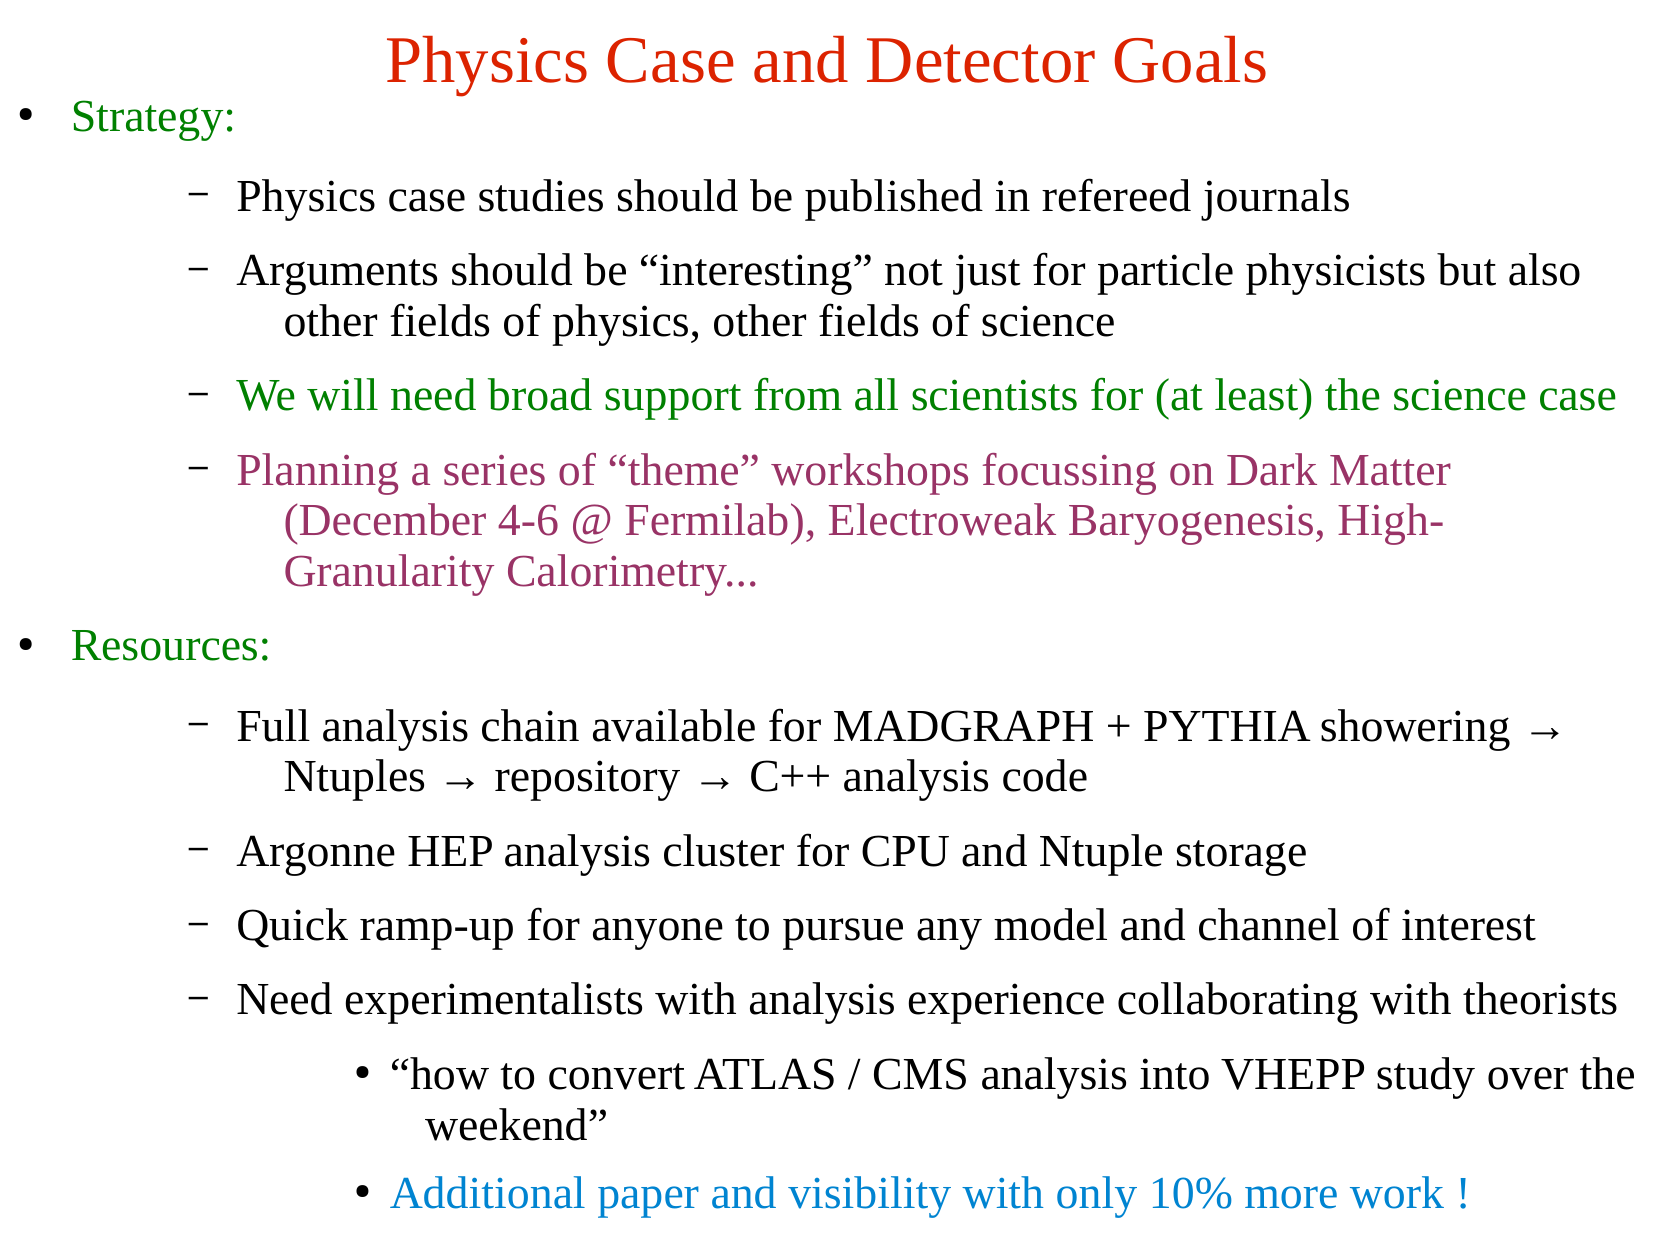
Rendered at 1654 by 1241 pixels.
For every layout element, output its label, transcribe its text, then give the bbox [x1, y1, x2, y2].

list [20, 611, 1654, 1186]
title Physics Case and Detector Goals [121, 0, 1534, 130]
list Strategy: Physics case studies should be published in refereed journals Arguments should be “interesting” not just for particle physicists but also other fields of physics, other fields of science We will need broad support from all scientists for (at least) the science case Planning a series of “theme” workshops focussing on Dark Matter (December 4-6 @ Fermilab), Electroweak Baryogenesis, High-Granularity Calorimetry... Resources: Full analysis chain available for MADGRAPH + PYTHIA showering → Ntuples → repository → C++ analysis code Argonne HEP analysis cluster for CPU and Ntuple storage Quick ramp-up for anyone to pursue any model and channel of interest Need experimentalists with analysis experience collaborating with theorists “how to convert ATLAS / CMS analysis into VHEPP study over the weekend” Additional paper and visibility with only 10% more work ! [0, 90, 1654, 1219]
